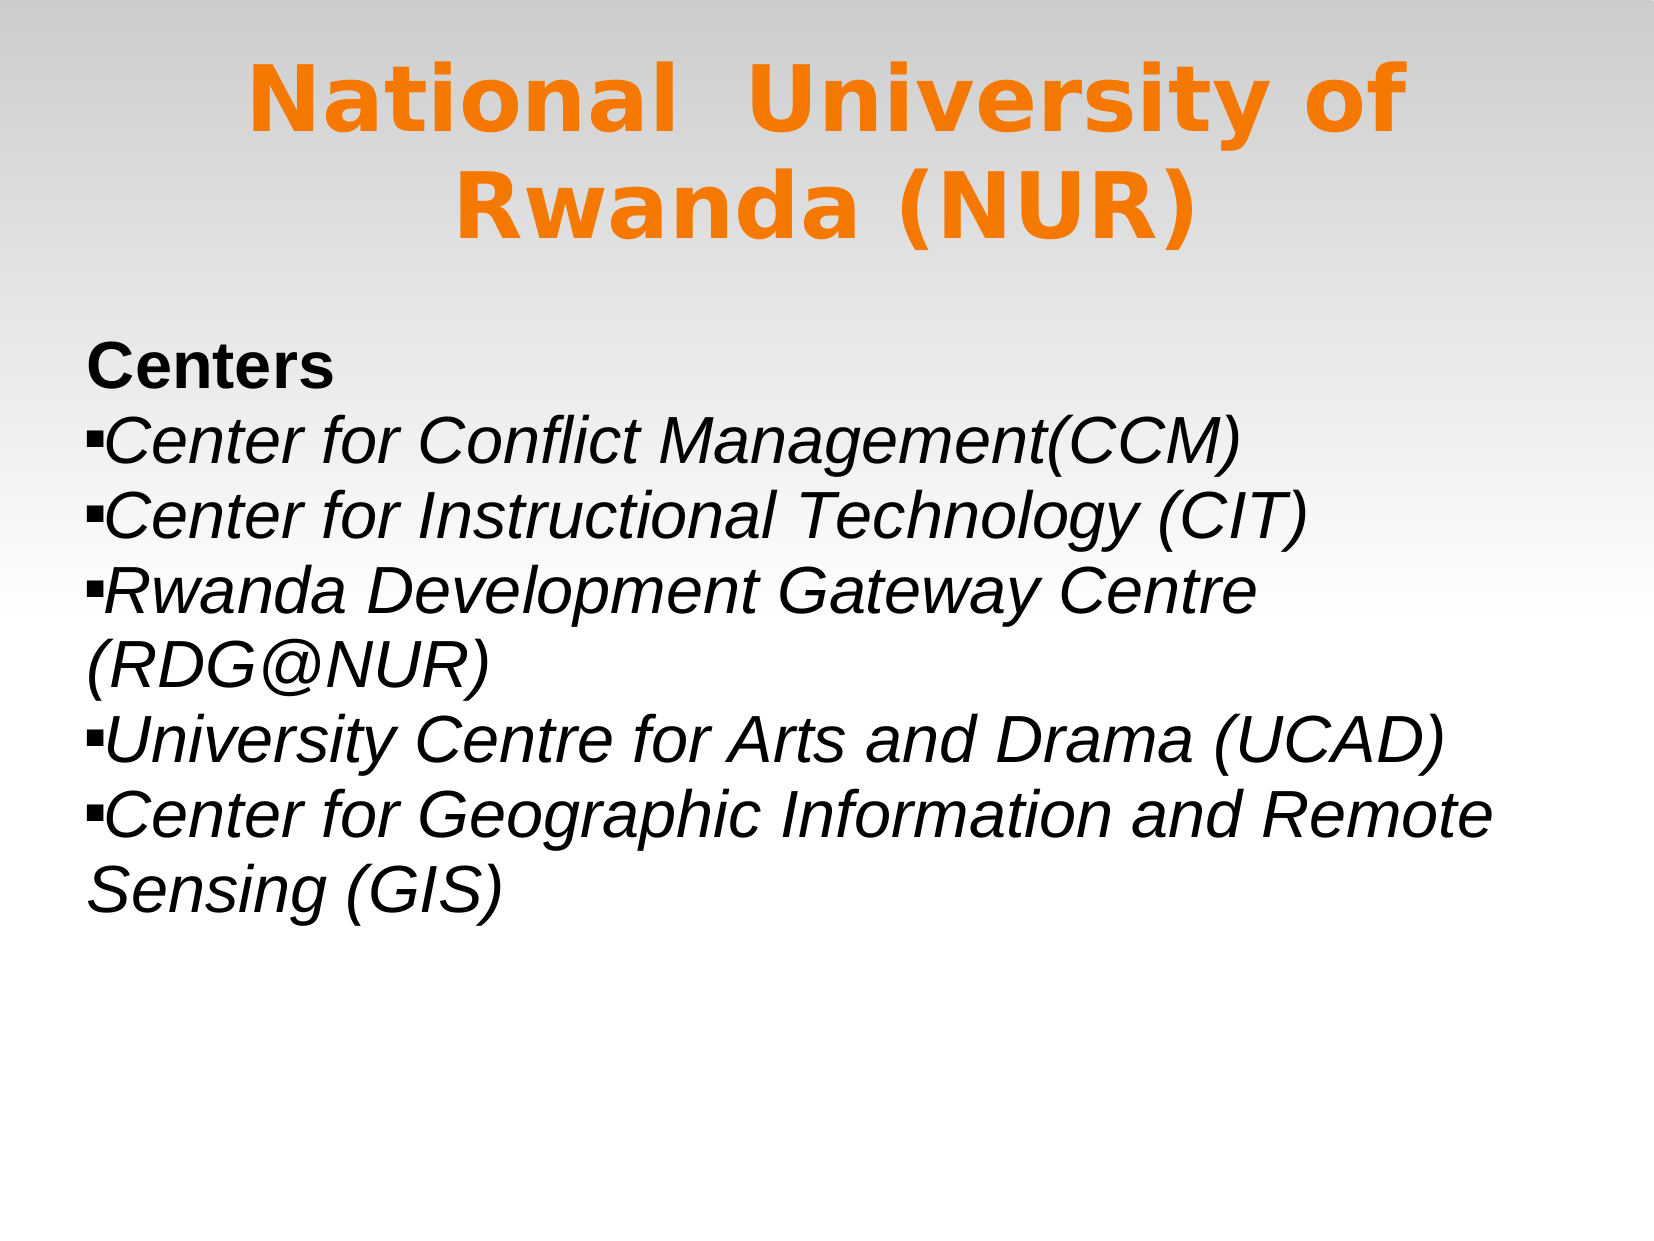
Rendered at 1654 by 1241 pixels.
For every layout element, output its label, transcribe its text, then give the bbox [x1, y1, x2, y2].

title National University of Rwanda (NUR) [82, 45, 1571, 261]
subtitle Centers Center for Conflict Management(CCM) Center for Instructional Technology (CIT) Rwanda Development Gateway Centre (RDG@NUR) University Centre for Arts and Drama (UCAD) Center for Geographic Information and Remote Sensing (GIS) [86, 328, 1576, 1226]
